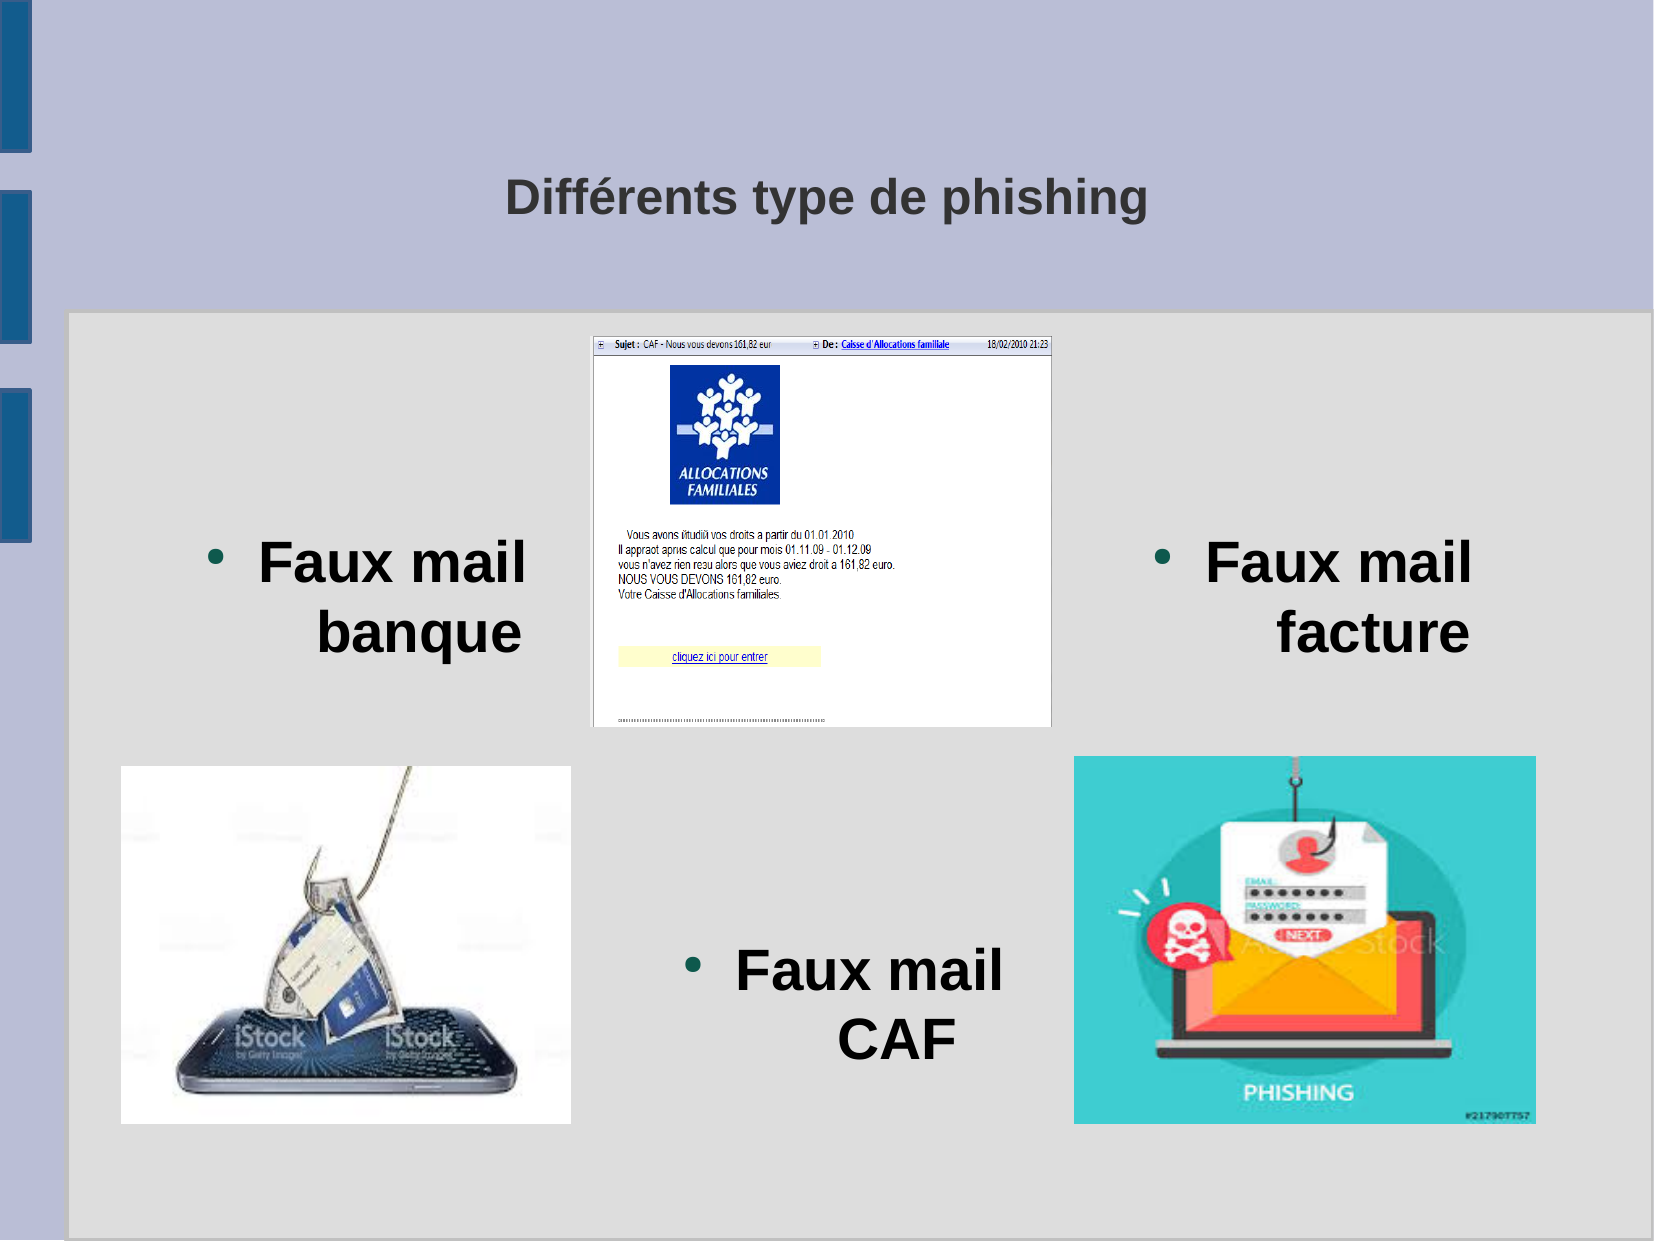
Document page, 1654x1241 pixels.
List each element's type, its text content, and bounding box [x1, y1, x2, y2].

picture [121, 766, 571, 1124]
picture [590, 336, 1052, 727]
list Faux mail CAF [598, 752, 1054, 1126]
picture [1074, 756, 1536, 1124]
title Différents type de phishing [121, 91, 1534, 299]
list Faux mail facture [1076, 344, 1531, 718]
list Faux mail banque [121, 344, 577, 718]
